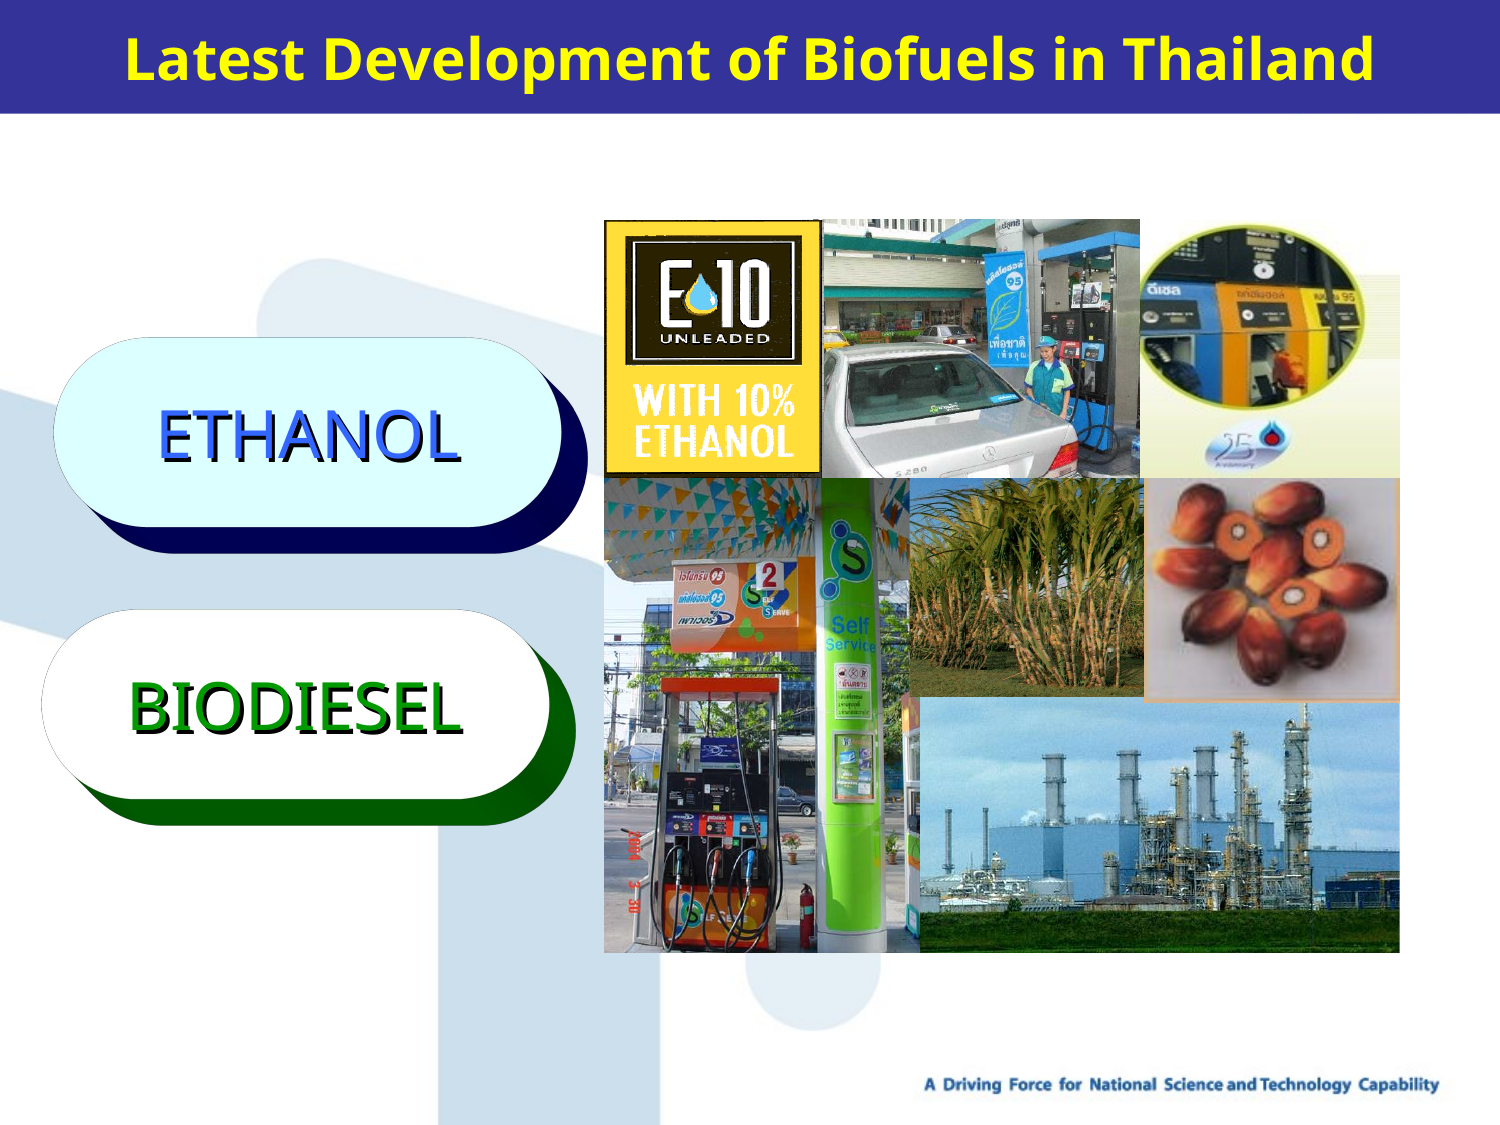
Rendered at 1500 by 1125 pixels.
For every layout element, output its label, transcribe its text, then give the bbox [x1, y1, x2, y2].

text_box [82, 784, 89, 791]
text_box Latest Development of Biofuels in Thailand [0, 0, 1500, 114]
picture [0, 114, 1500, 1125]
text_box 18.19 [54, 338, 561, 526]
